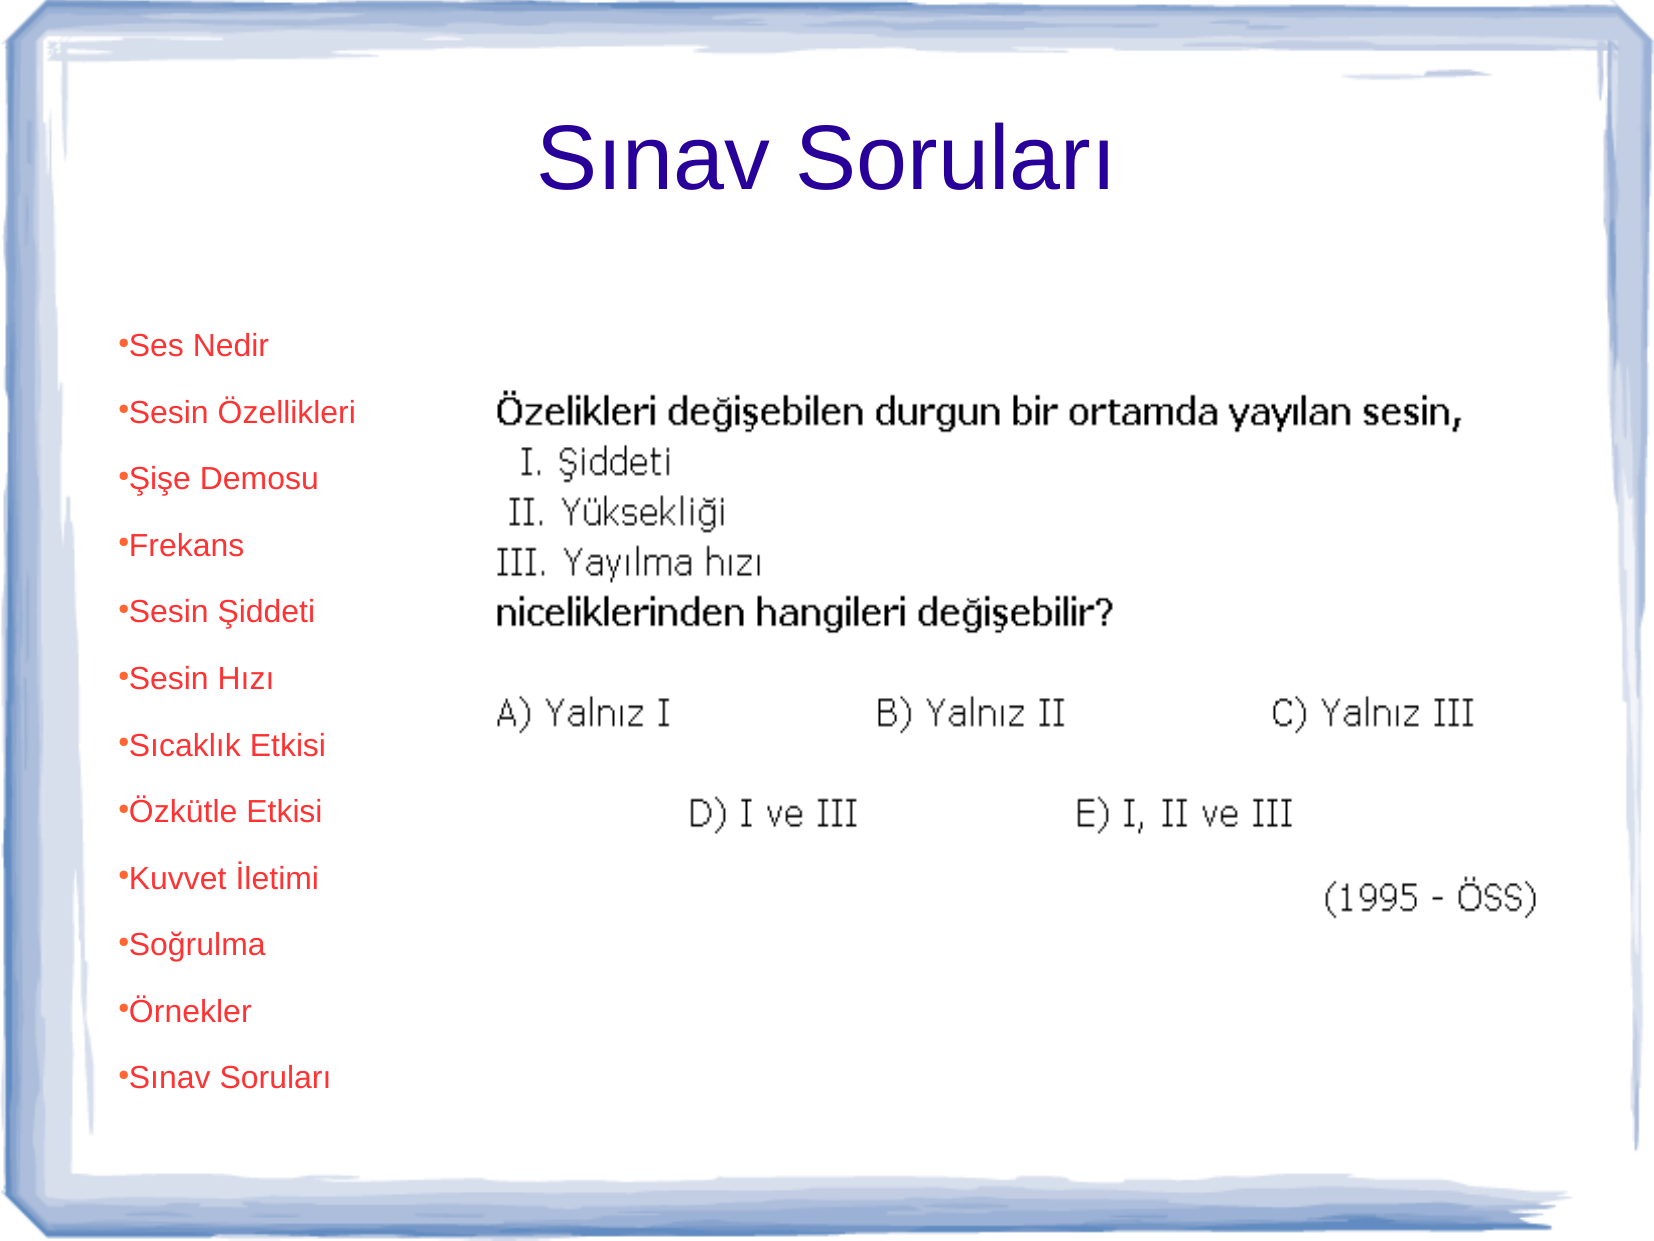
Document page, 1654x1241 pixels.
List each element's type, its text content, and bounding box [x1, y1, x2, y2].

title Sınav Soruları [82, 49, 1571, 257]
picture [484, 389, 1548, 923]
list Ses Nedir Sesin Özellikleri Şişe Demosu Frekans Sesin Şiddeti Sesin Hızı Sıcaklık Etkisi Özkütle Etkisi Kuvvet İletimi Soğrulma Örnekler Sınav Soruları [118, 324, 438, 1097]
